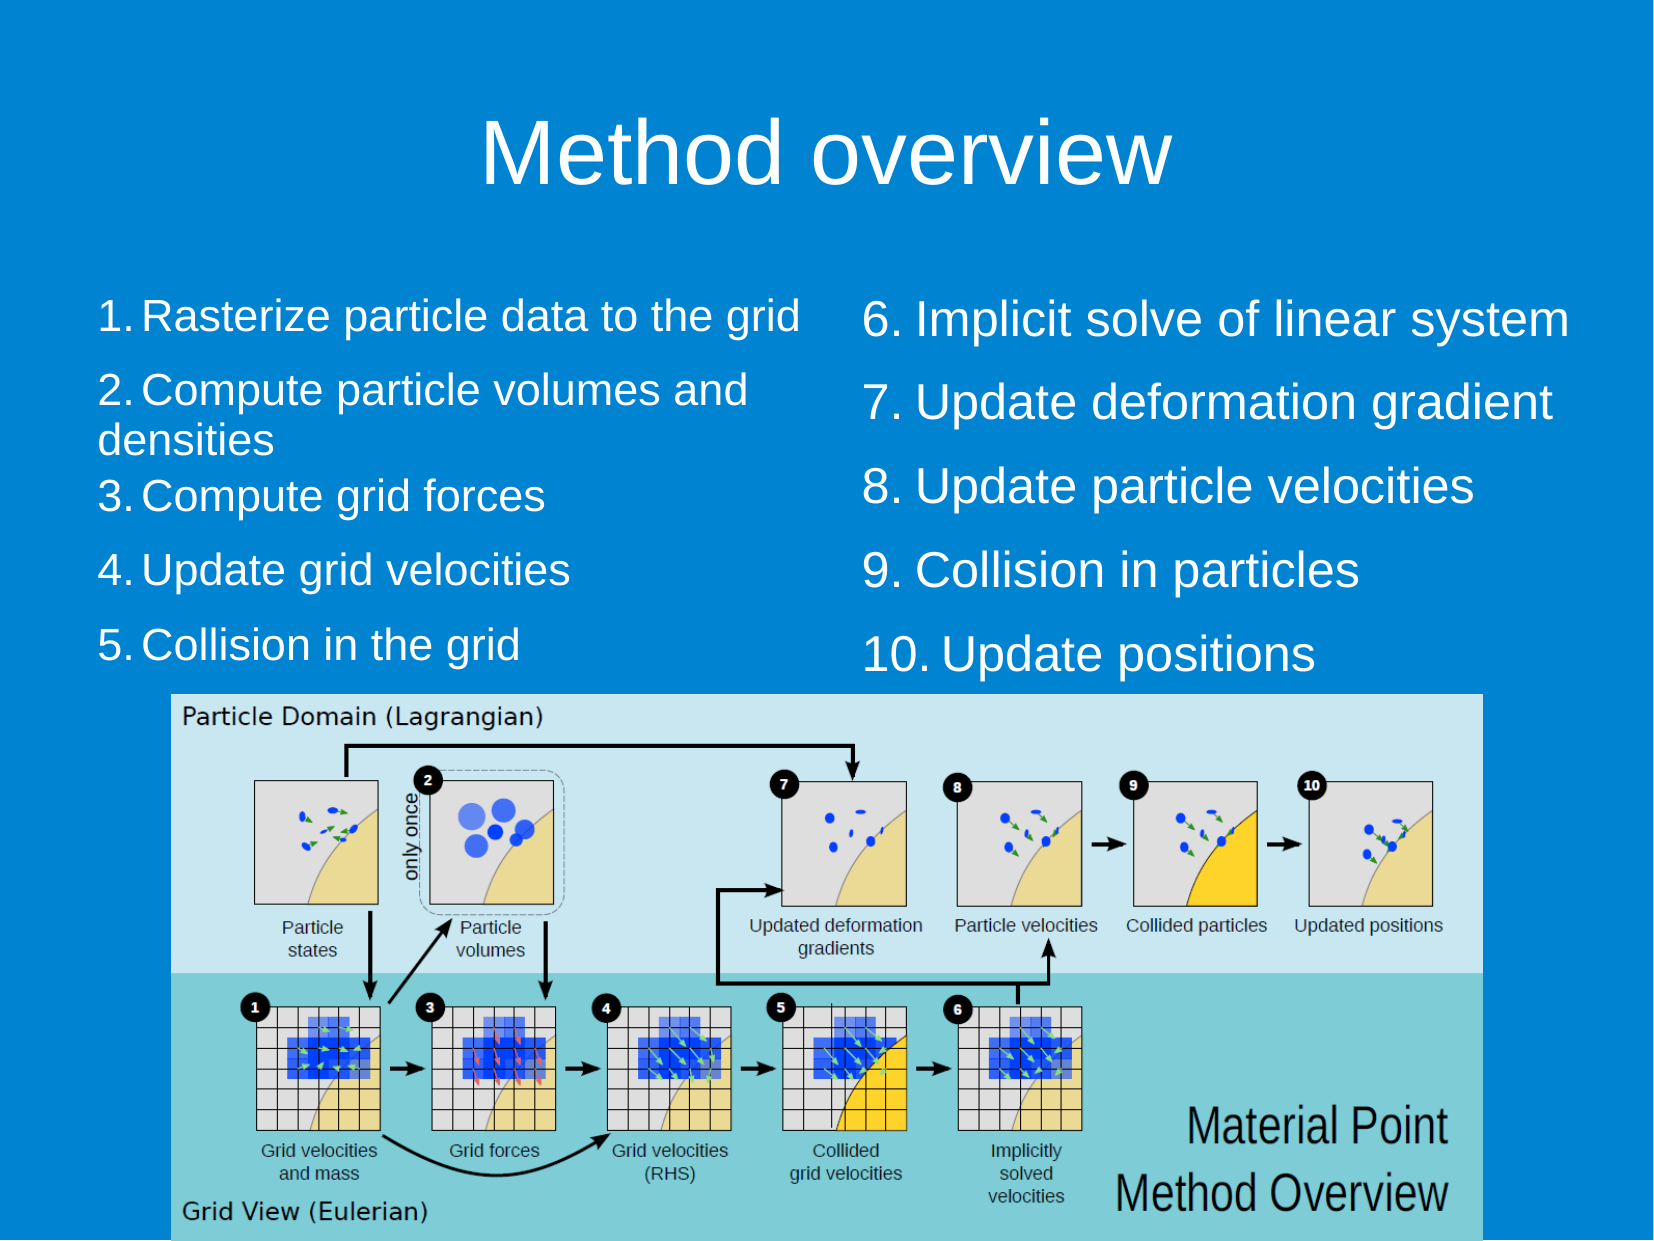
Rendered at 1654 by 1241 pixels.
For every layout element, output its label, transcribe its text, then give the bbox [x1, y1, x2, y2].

picture [171, 694, 1483, 1241]
list Implicit solve of linear system Update deformation gradient Update particle velocities Collision in particles Update positions [845, 290, 1572, 709]
title Method overview [82, 49, 1571, 257]
list Rasterize particle data to the grid Compute particle volumes and densities Compute grid forces Update grid velocities Collision in the grid [82, 290, 809, 709]
